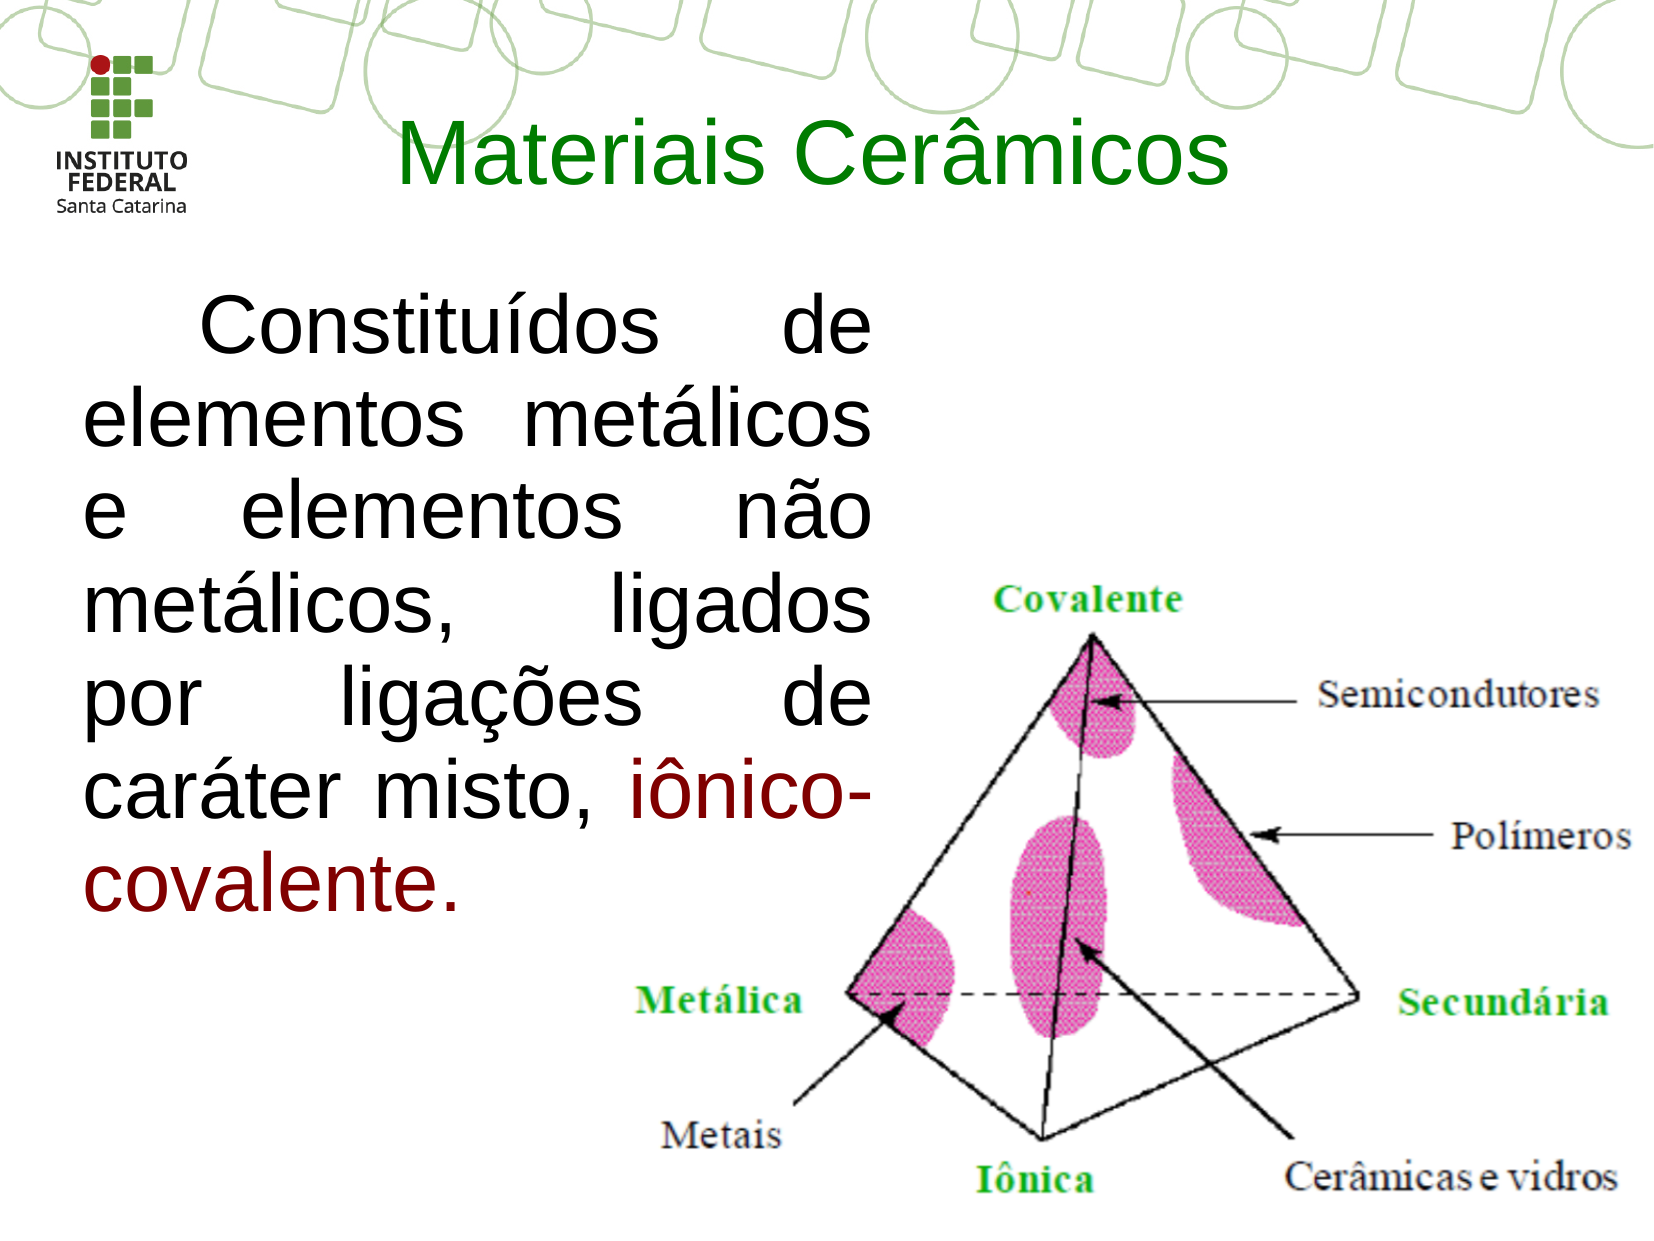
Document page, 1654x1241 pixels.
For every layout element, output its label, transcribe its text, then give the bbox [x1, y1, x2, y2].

title Materiais Cerâmicos [82, 49, 1571, 257]
subtitle Constituídos de elementos metálicos e elementos não metálicos, ligados por ligações de caráter misto, iônico-covalente. [82, 278, 875, 1021]
picture [0, 0, 1654, 1227]
